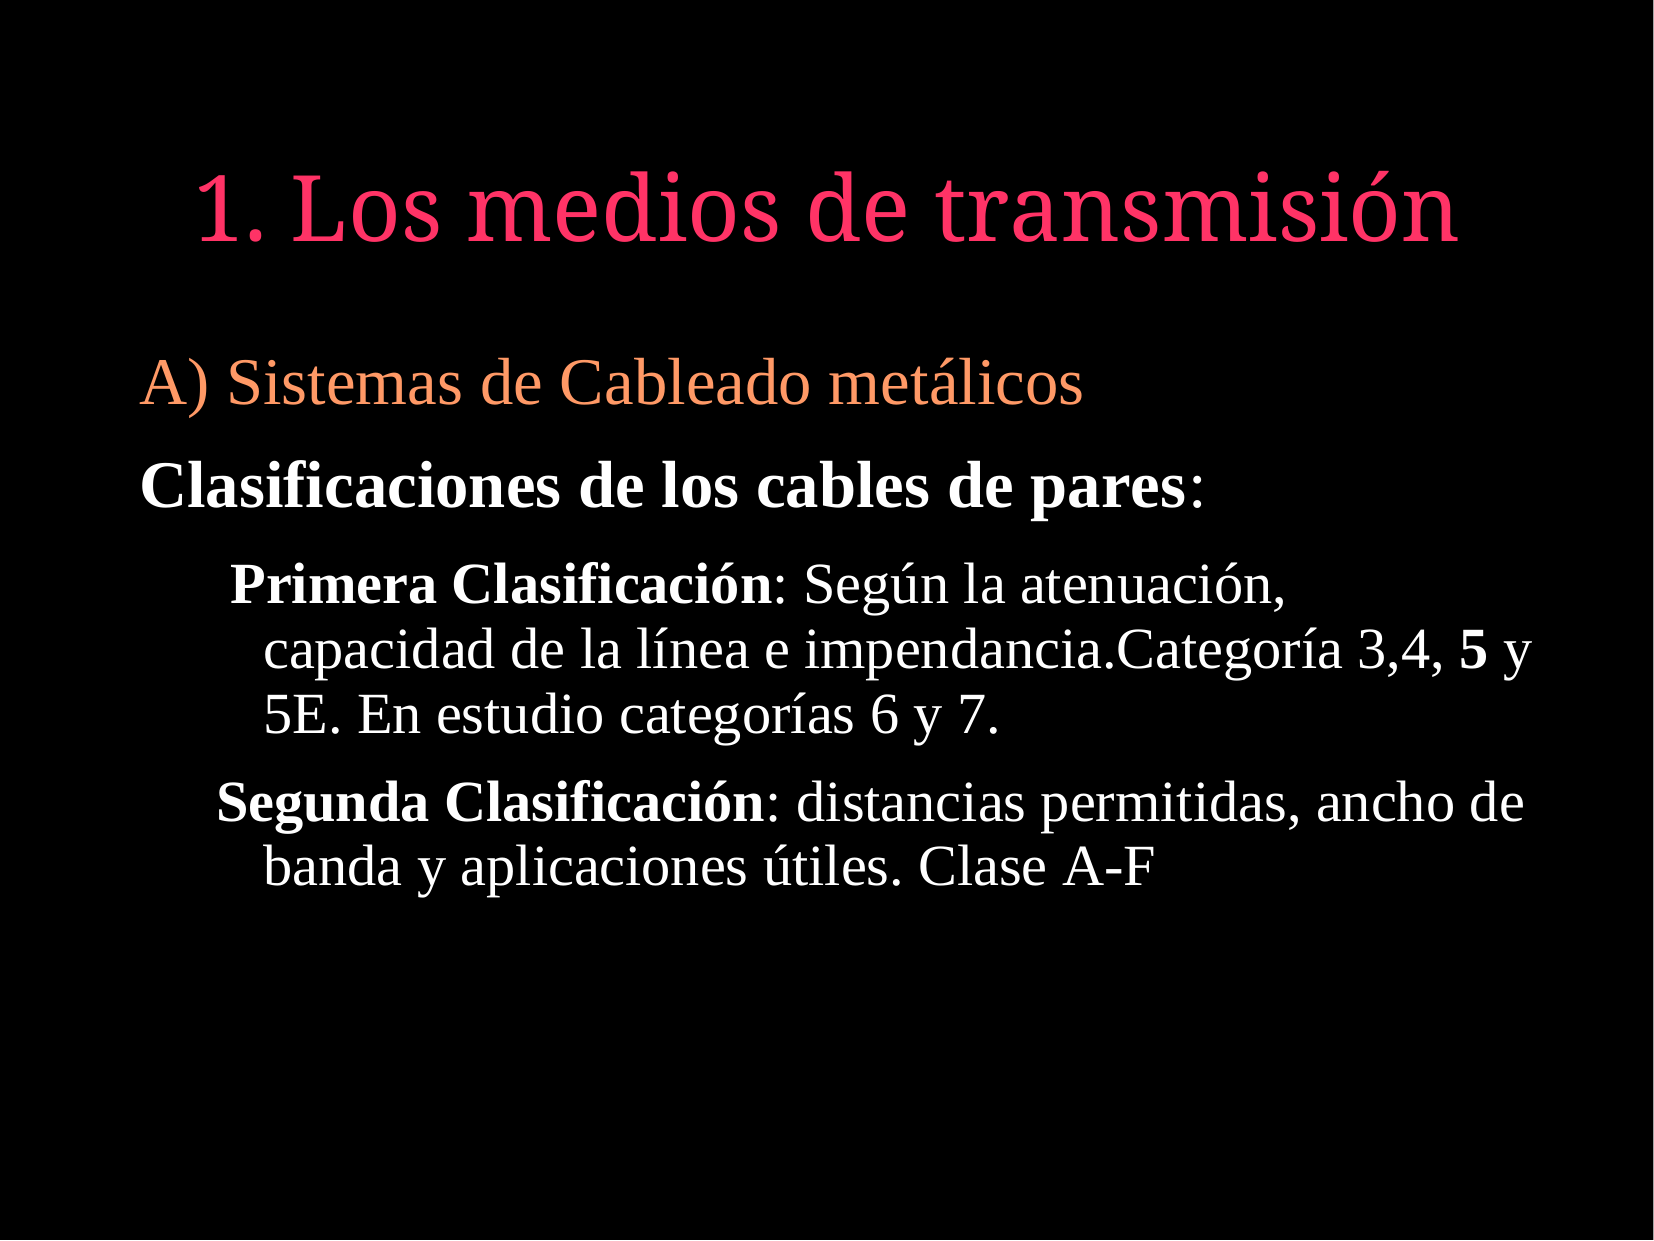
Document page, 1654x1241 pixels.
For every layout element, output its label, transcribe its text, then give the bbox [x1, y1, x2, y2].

list A) Sistemas de Cableado metálicos Clasificaciones de los cables de pares: Primera Clasificación: Según la atenuación, capacidad de la línea e impendancia.Categoría 3,4, 5 y 5E. En estudio categorías 6 y 7. Segunda Clasificación: distancias permitidas, ancho de banda y aplicaciones útiles. Clase A-F [121, 344, 1534, 1127]
title 1. Los medios de transmisión [121, 102, 1534, 311]
